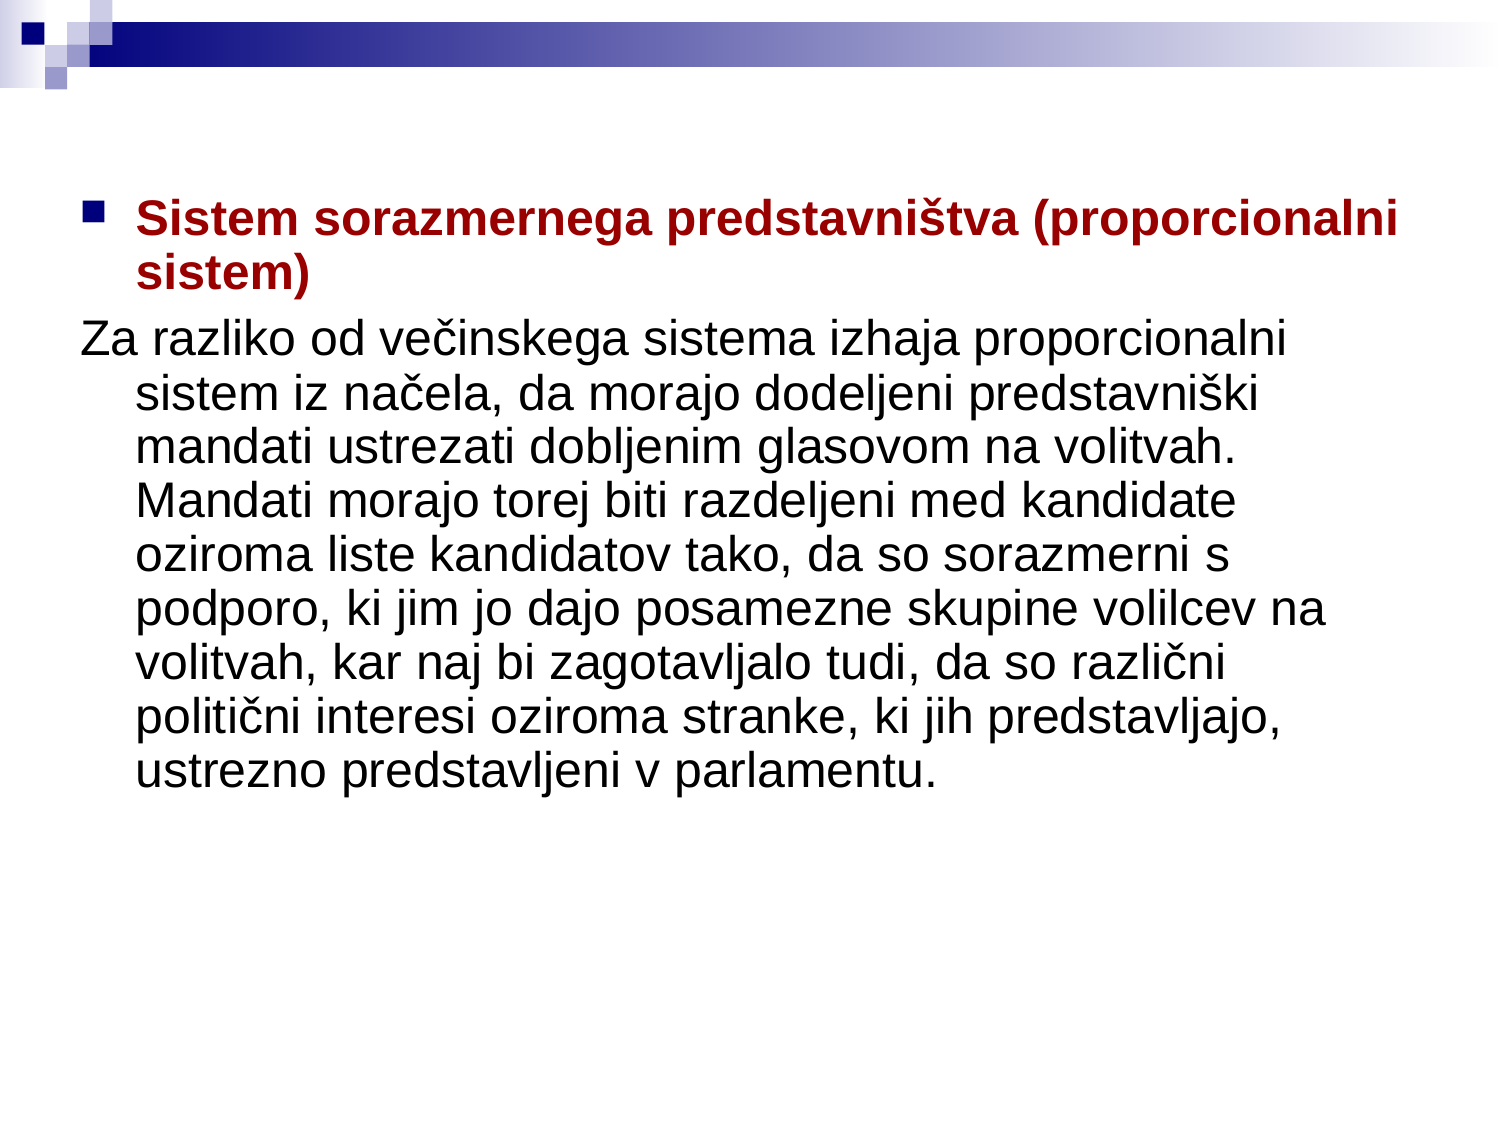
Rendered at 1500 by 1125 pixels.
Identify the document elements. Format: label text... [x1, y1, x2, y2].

list Sistem sorazmernega predstavništva (proporcionalni sistem) Za razliko od večinskega sistema izhaja proporcionalni sistem iz načela, da morajo dodeljeni predstavniški mandati ustrezati dobljenim glasovom na volitvah. Mandati morajo torej biti razdeljeni med kandidate oziroma liste kandidatov tako, da so sorazmerni s podporo, ki jim jo dajo posamezne skupine volilcev na volitvah, kar naj bi zagotavljalo tudi, da so različni politični interesi oziroma stranke, ki jih predstavljajo, ustrezno predstavljeni v parlamentu. [64, 184, 1415, 823]
